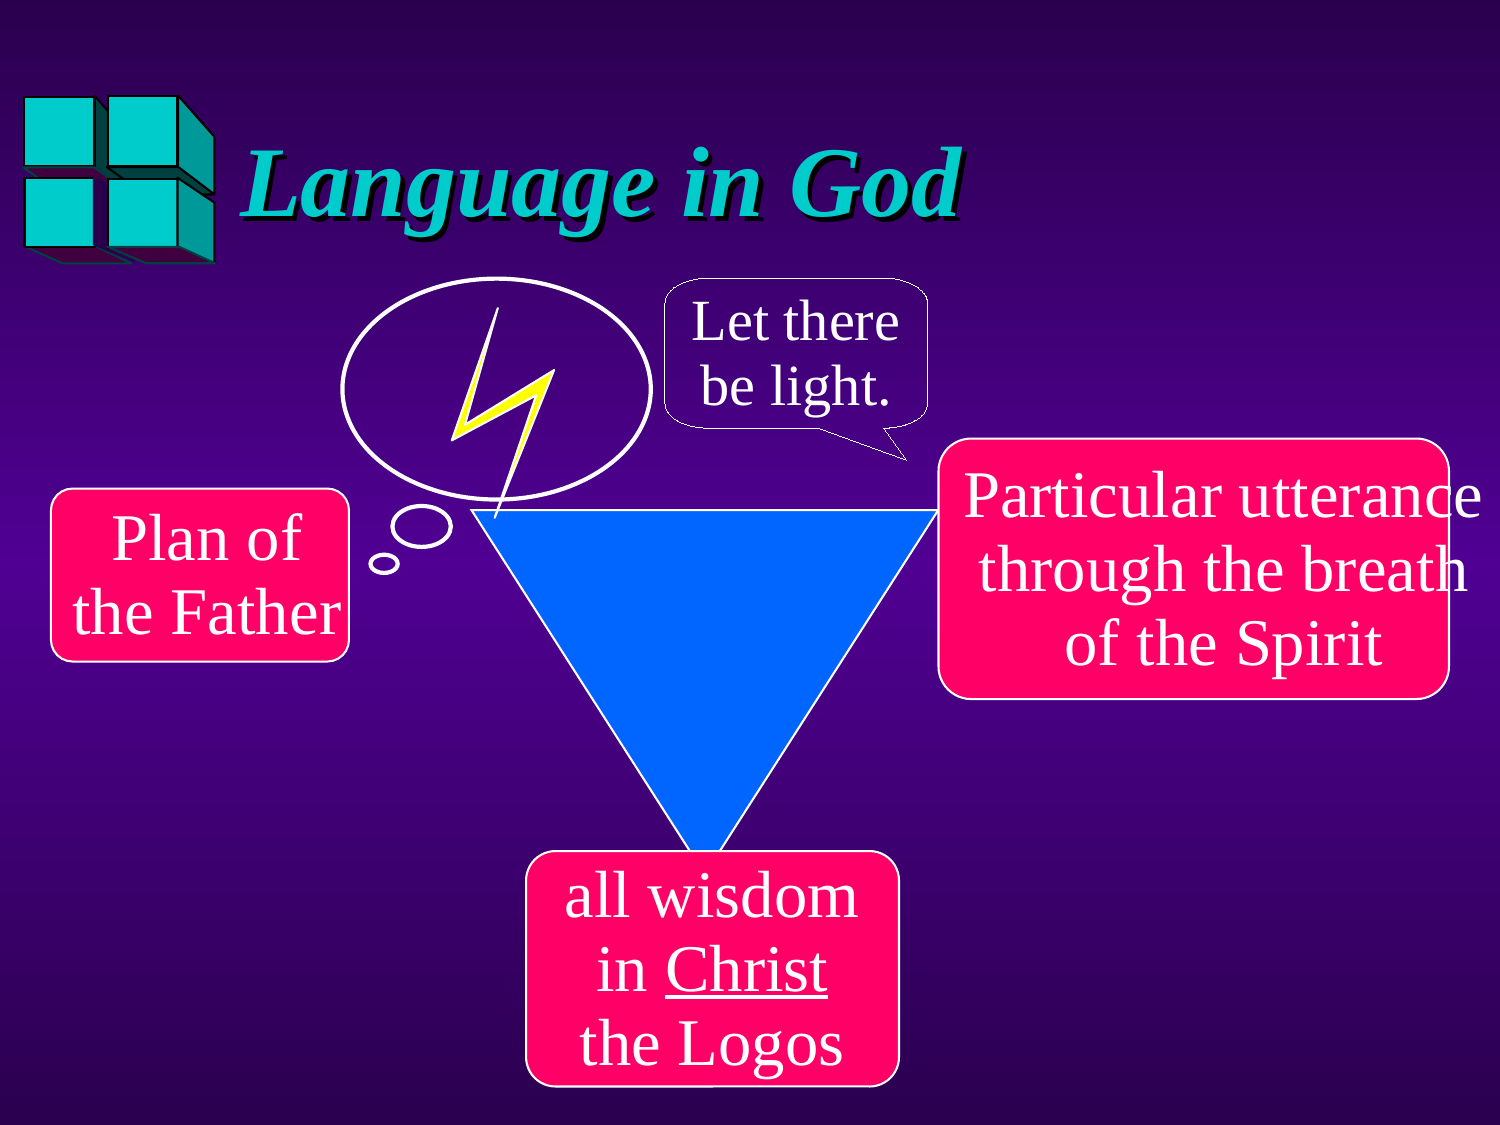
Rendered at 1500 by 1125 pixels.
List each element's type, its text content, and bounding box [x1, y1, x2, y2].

text_box Plan of the Father [50, 488, 349, 662]
text_box Let there be light. [664, 278, 928, 461]
text_box Particular utterance through the breath of the Spirit [938, 438, 1449, 700]
text_box all wisdom in Christ the Logos [526, 851, 899, 1087]
title Language in God [446, 281, 547, 288]
title Language in God [224, 78, 1388, 288]
text_box [451, 308, 938, 851]
